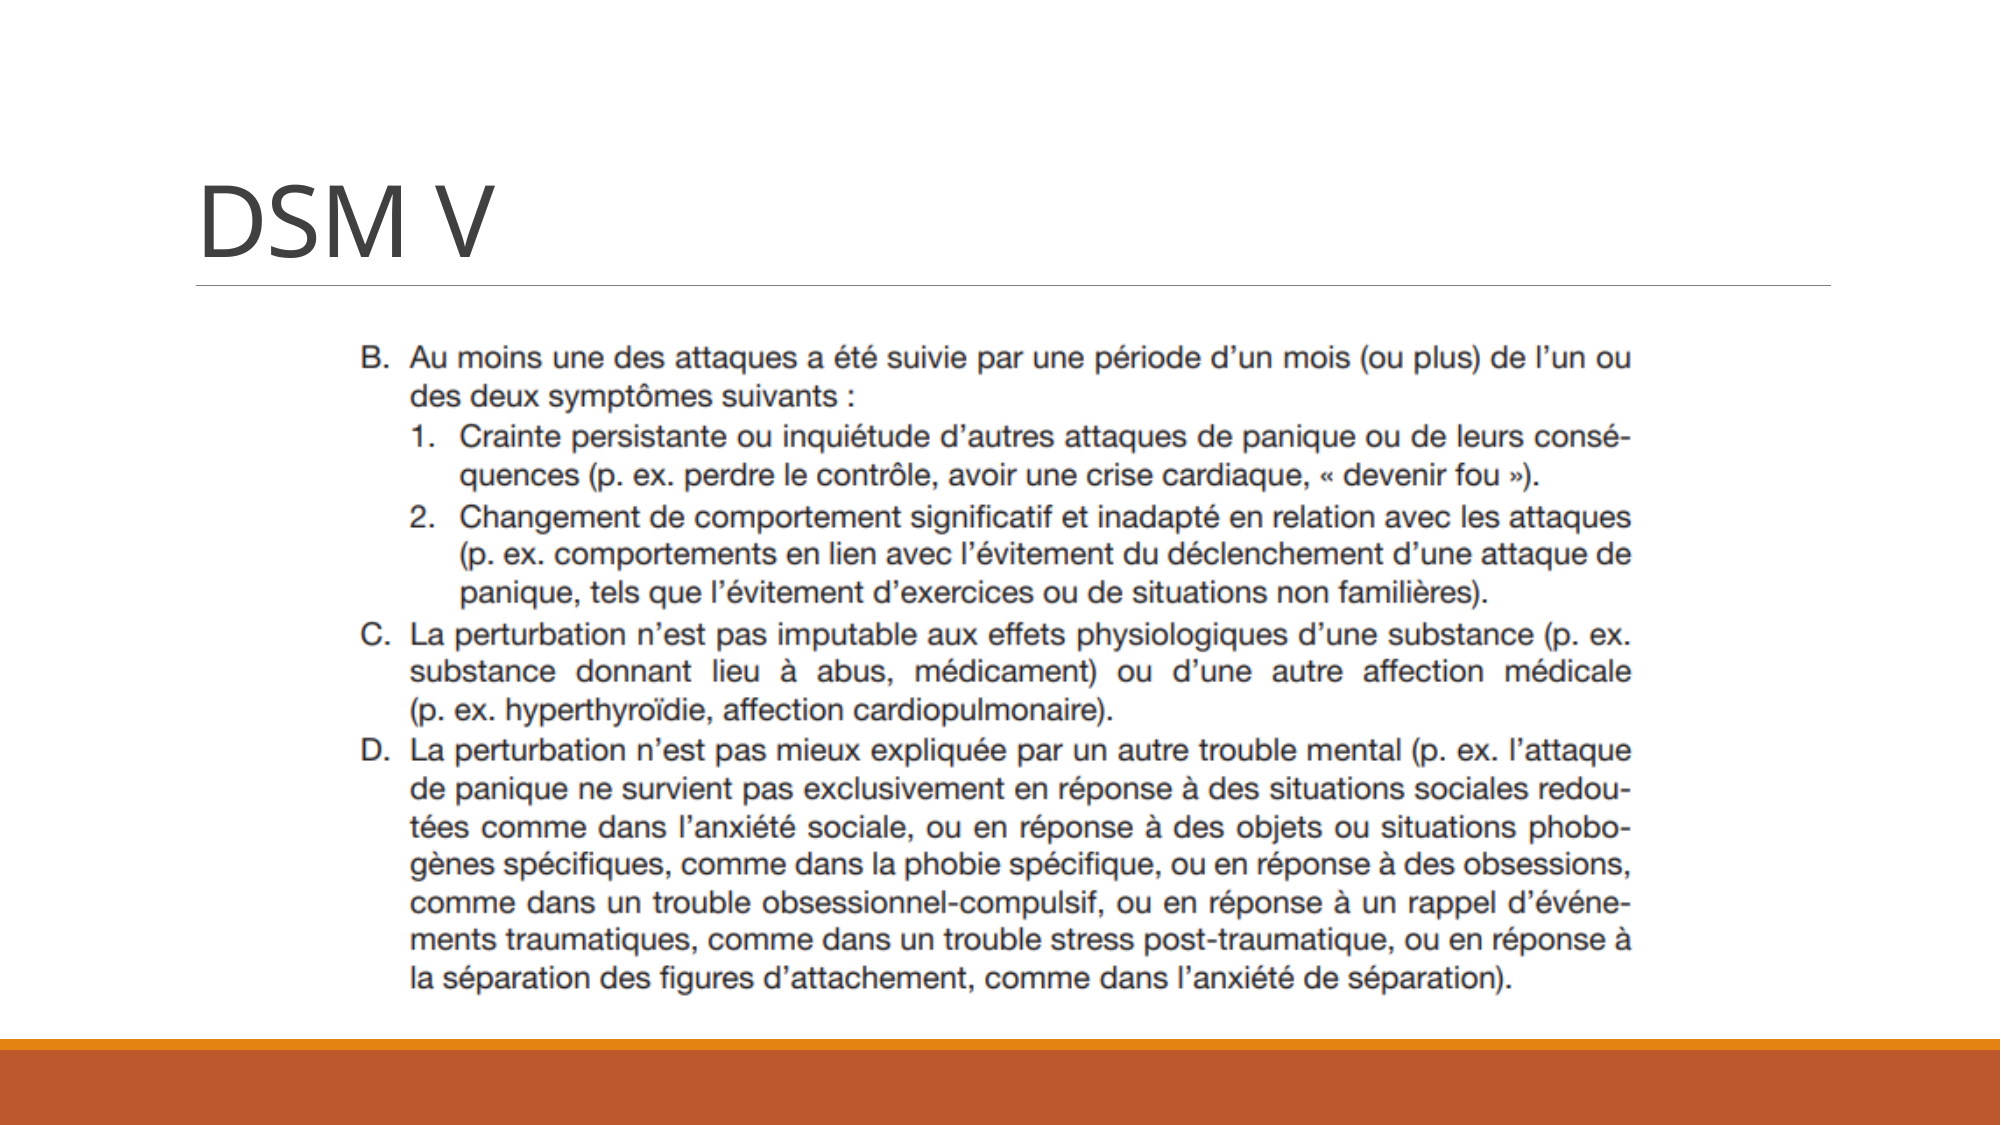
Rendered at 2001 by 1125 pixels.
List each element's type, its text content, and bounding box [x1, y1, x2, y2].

picture [336, 300, 1664, 1008]
title DSM V [180, 47, 1831, 286]
